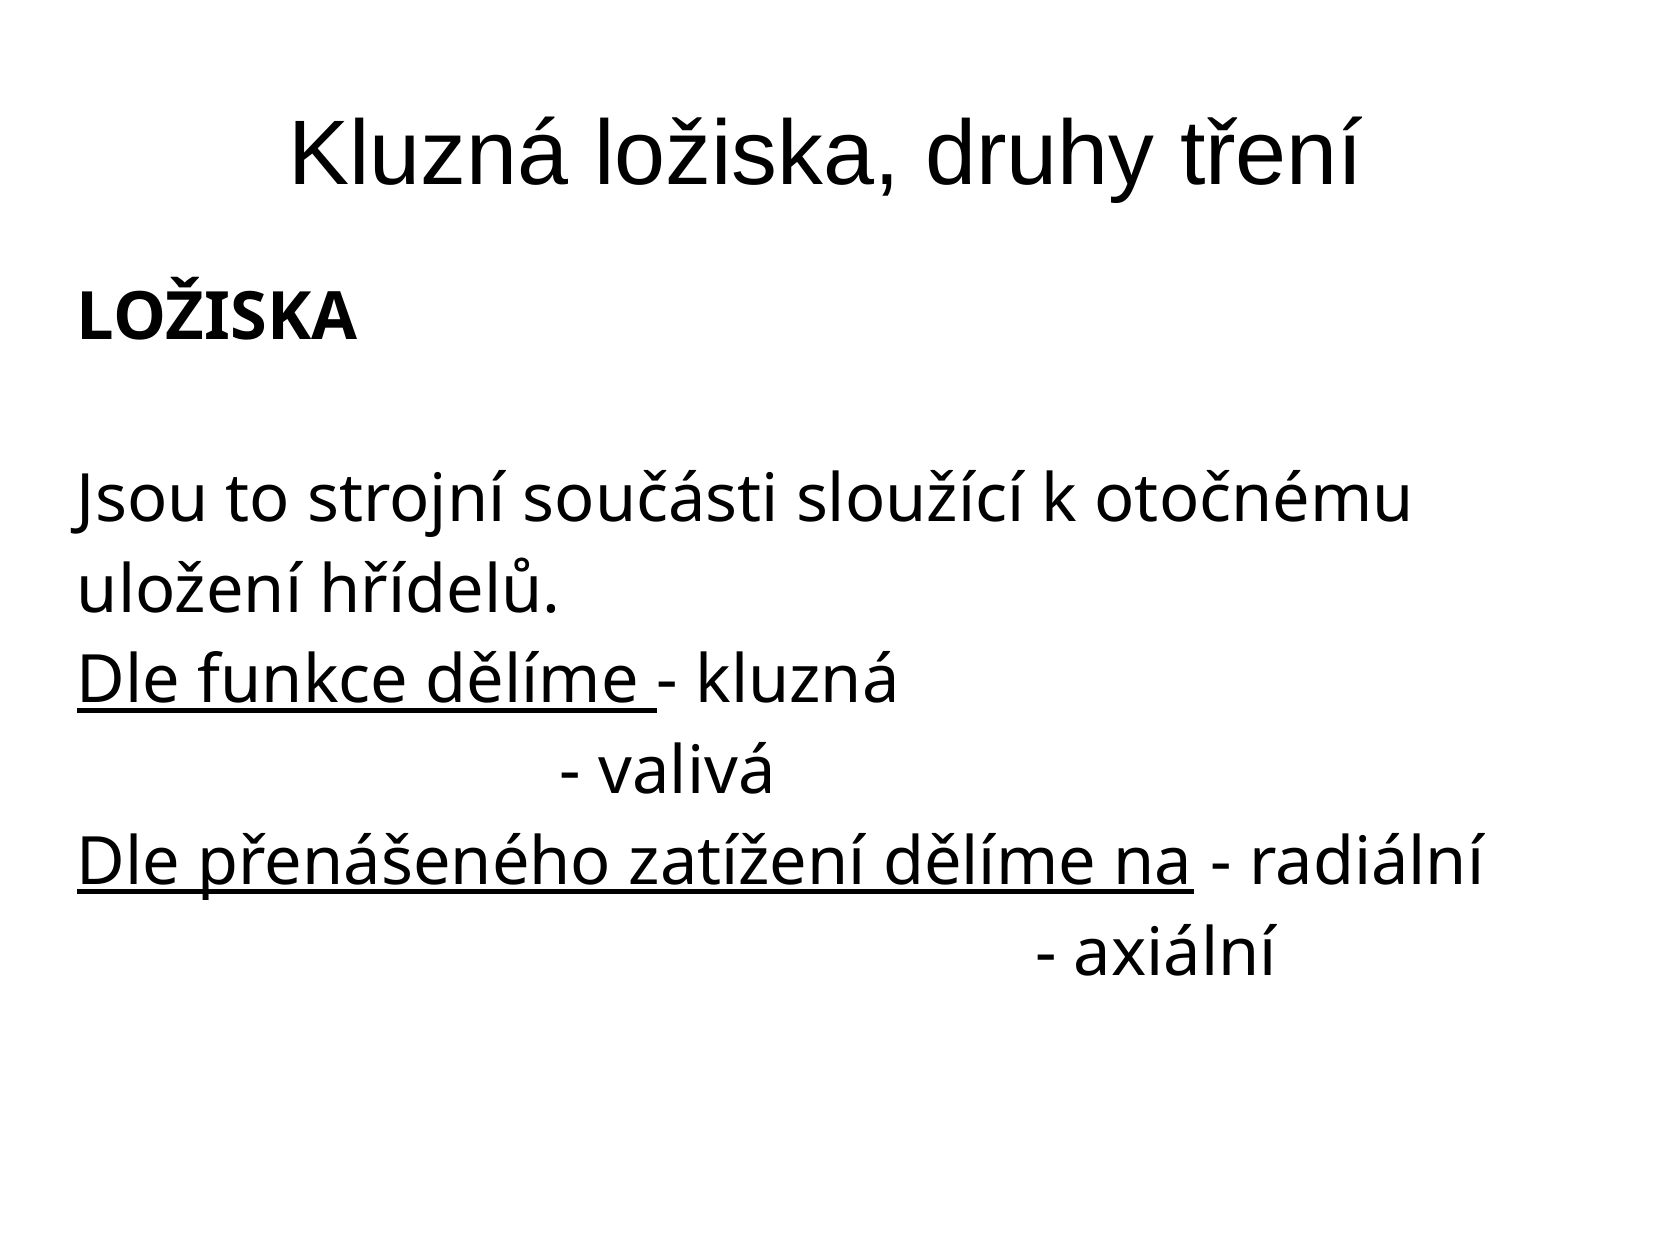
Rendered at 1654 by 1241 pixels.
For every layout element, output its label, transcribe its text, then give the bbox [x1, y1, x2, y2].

title Kluzná ložiska, druhy tření [82, 56, 1571, 250]
subtitle LOŽISKA Jsou to strojní součásti sloužící k otočnému uložení hřídelů. Dle funkce dělíme - kluzná - valivá Dle přenášeného zatížení dělíme na - radiální - axiální [76, 229, 1565, 1034]
